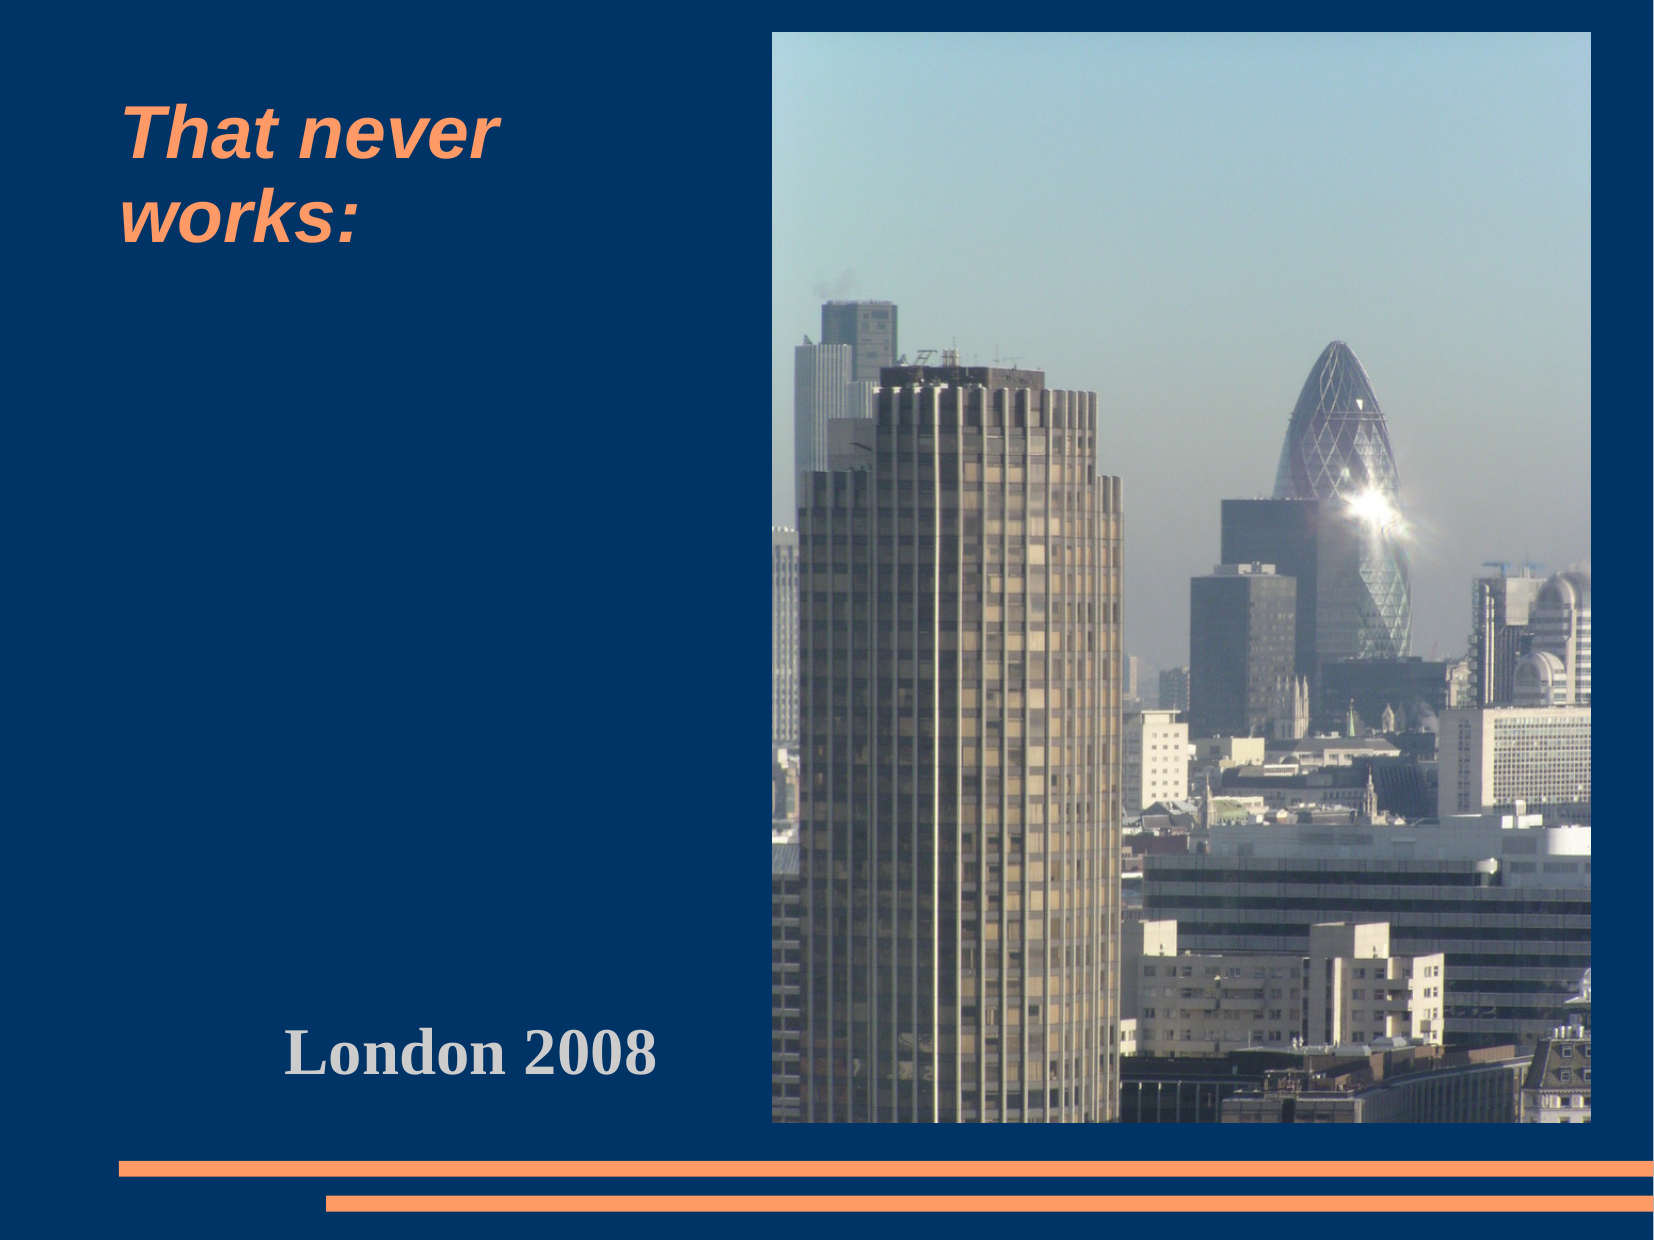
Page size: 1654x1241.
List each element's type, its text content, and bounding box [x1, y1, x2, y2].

subtitle London 2008 [112, 968, 831, 1136]
picture [772, 32, 1591, 1123]
title That never works: [119, 45, 735, 397]
